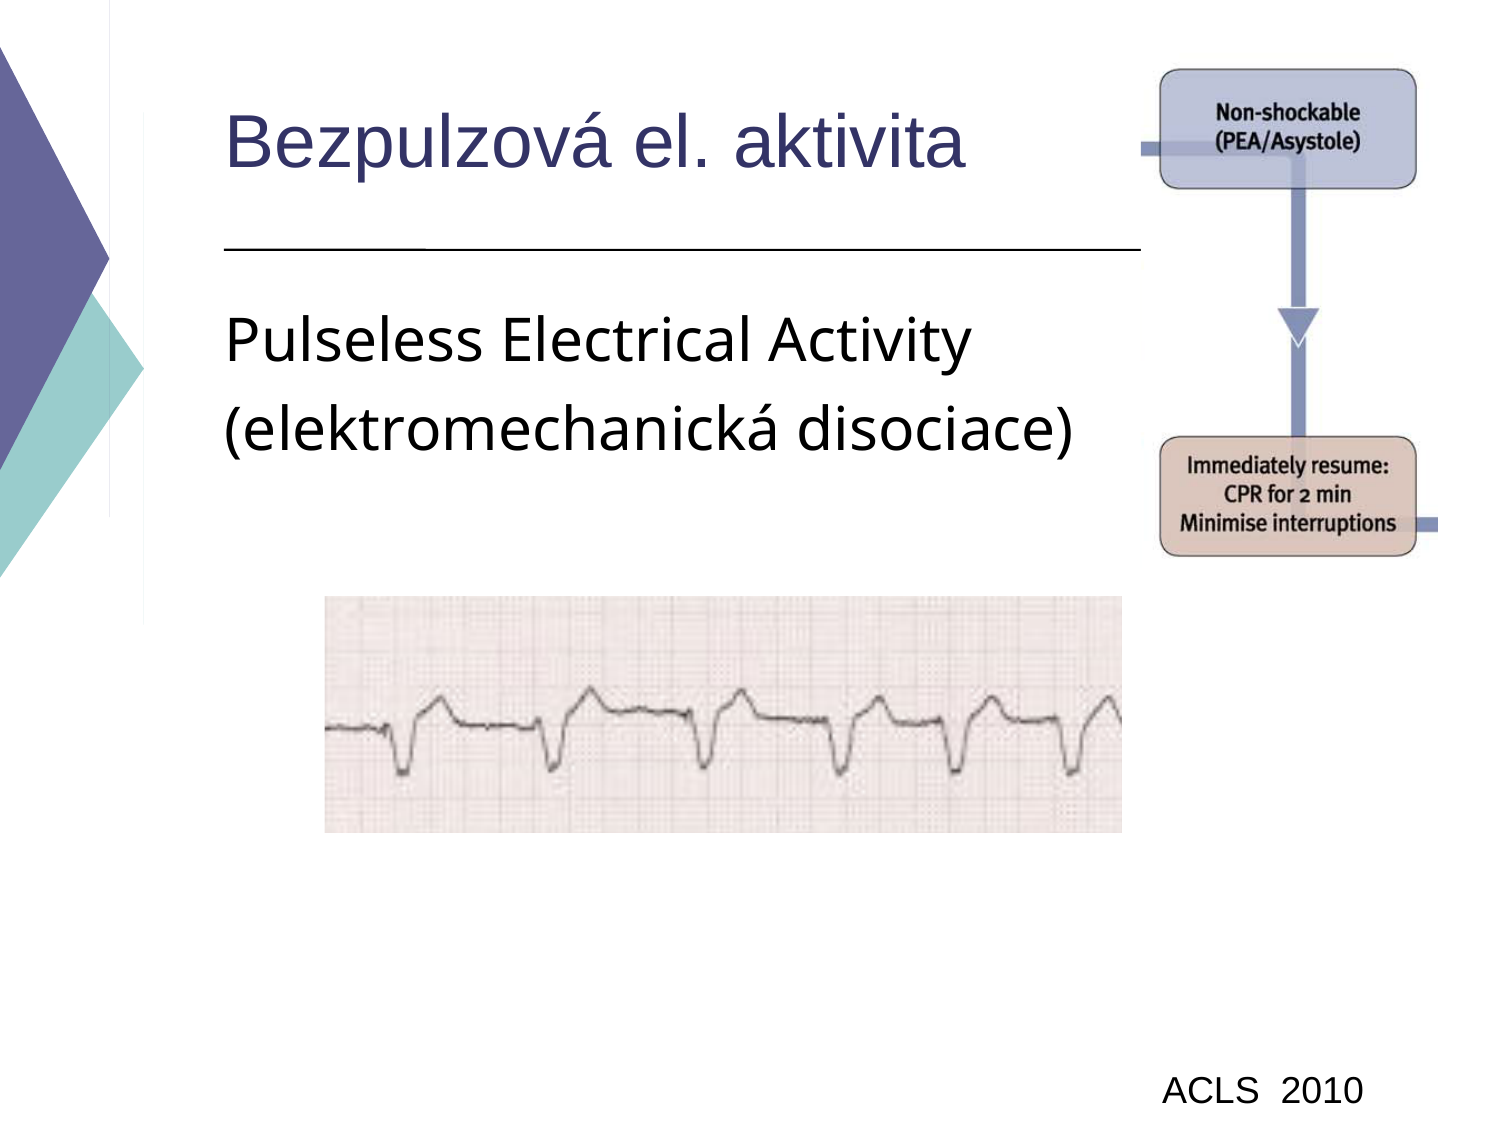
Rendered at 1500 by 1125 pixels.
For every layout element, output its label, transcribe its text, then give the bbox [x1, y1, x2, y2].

picture [324, 596, 1122, 833]
picture [1140, 41, 1438, 568]
title Bezpulzová el. aktivita [224, 41, 1140, 237]
list Pulseless Electrical Activity (elektromechanická disociace) [224, 299, 1425, 975]
text_box ACLS 2010 [1147, 1064, 1379, 1125]
